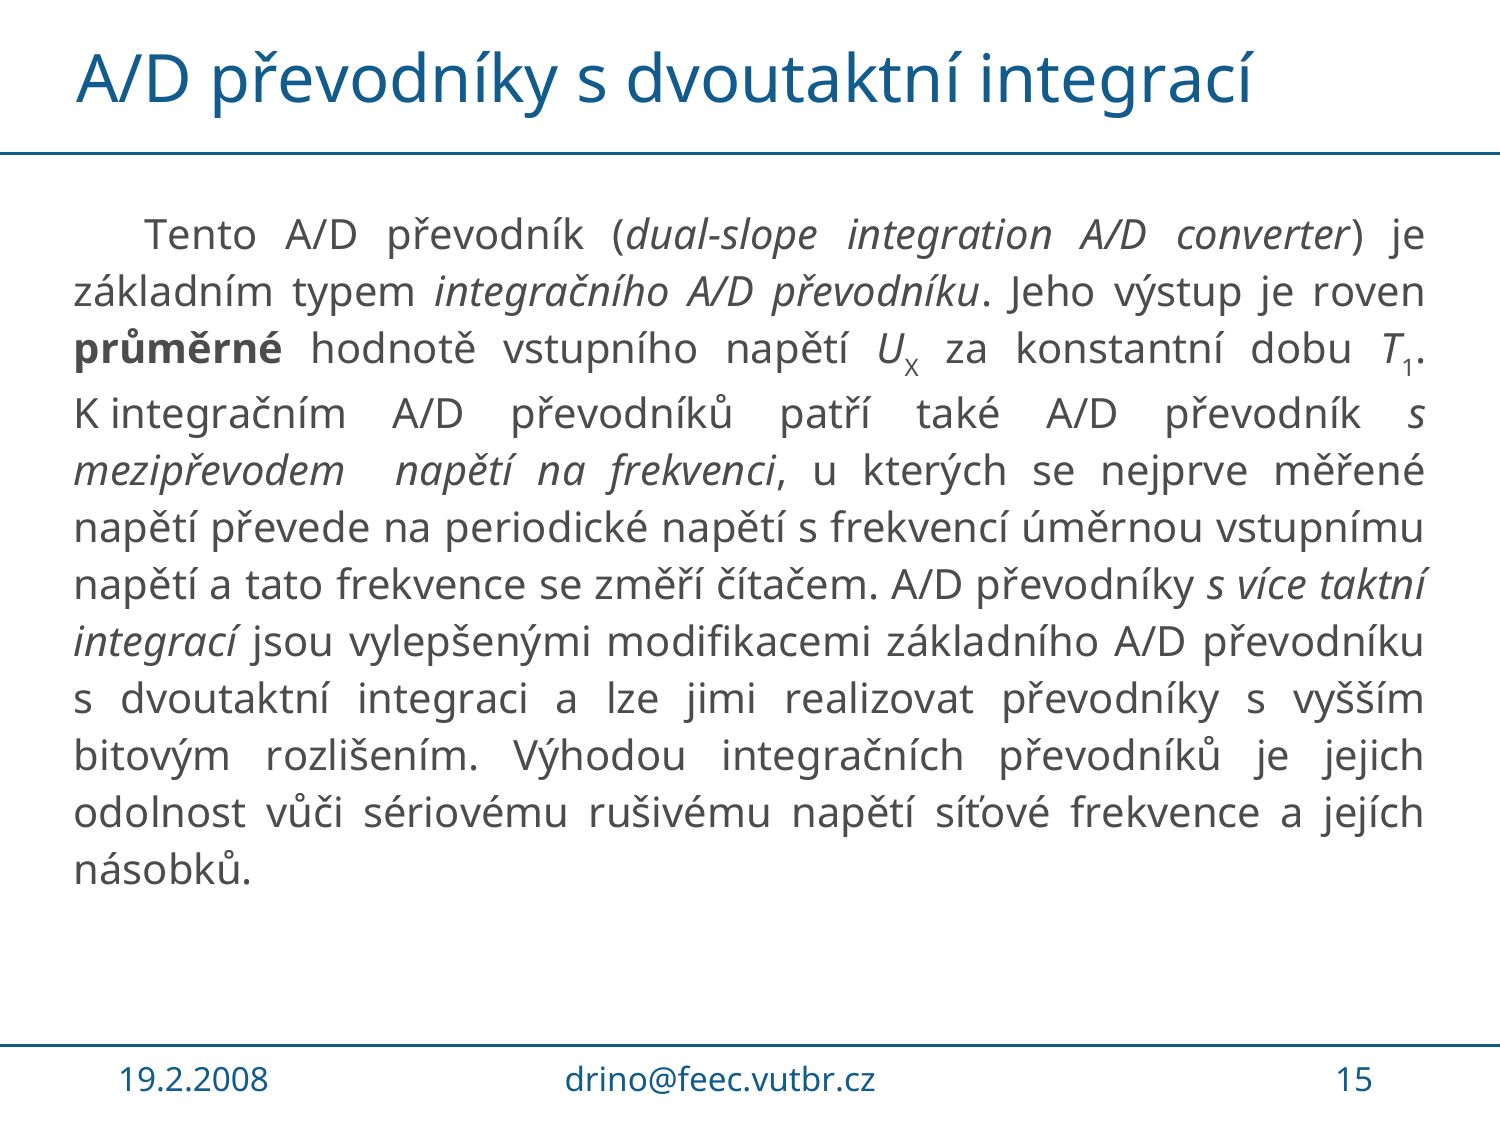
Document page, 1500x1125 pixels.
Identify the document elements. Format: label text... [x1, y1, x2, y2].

text_box drino@feec.vutbr.cz [454, 1049, 987, 1125]
text_box 20 [1075, 1049, 1388, 1125]
text_box 19.2.2008 [103, 1049, 432, 1125]
title A/D převodníky s dvoutaktní integrací [0, 0, 1500, 152]
text_box Tento A/D převodník (dual-slope integration A/D converter) je základním typem integračního A/D převodníku. Jeho výstup je roven průměrné hodnotě vstupního napětí UX za konstantní dobu T1. K integračním A/D převodníků patří také A/D převodník s mezipřevodem napětí na frekvenci, u kterých se nejprve měřené napětí převede na periodické napětí s frekvencí úměrnou vstupnímu napětí a tato frekvence se změří čítačem. A/D převodníky s více taktní integrací jsou vylepšenými modifikacemi základního A/D převodníku s dvoutaktní integraci a lze jimi realizovat převodníky s vyšším bitovým rozlišením. Výhodou integračních převodníků je jejich odolnost vůči sériovému rušivému napětí síťové frekvence a jejích násobků. [59, 196, 1442, 905]
